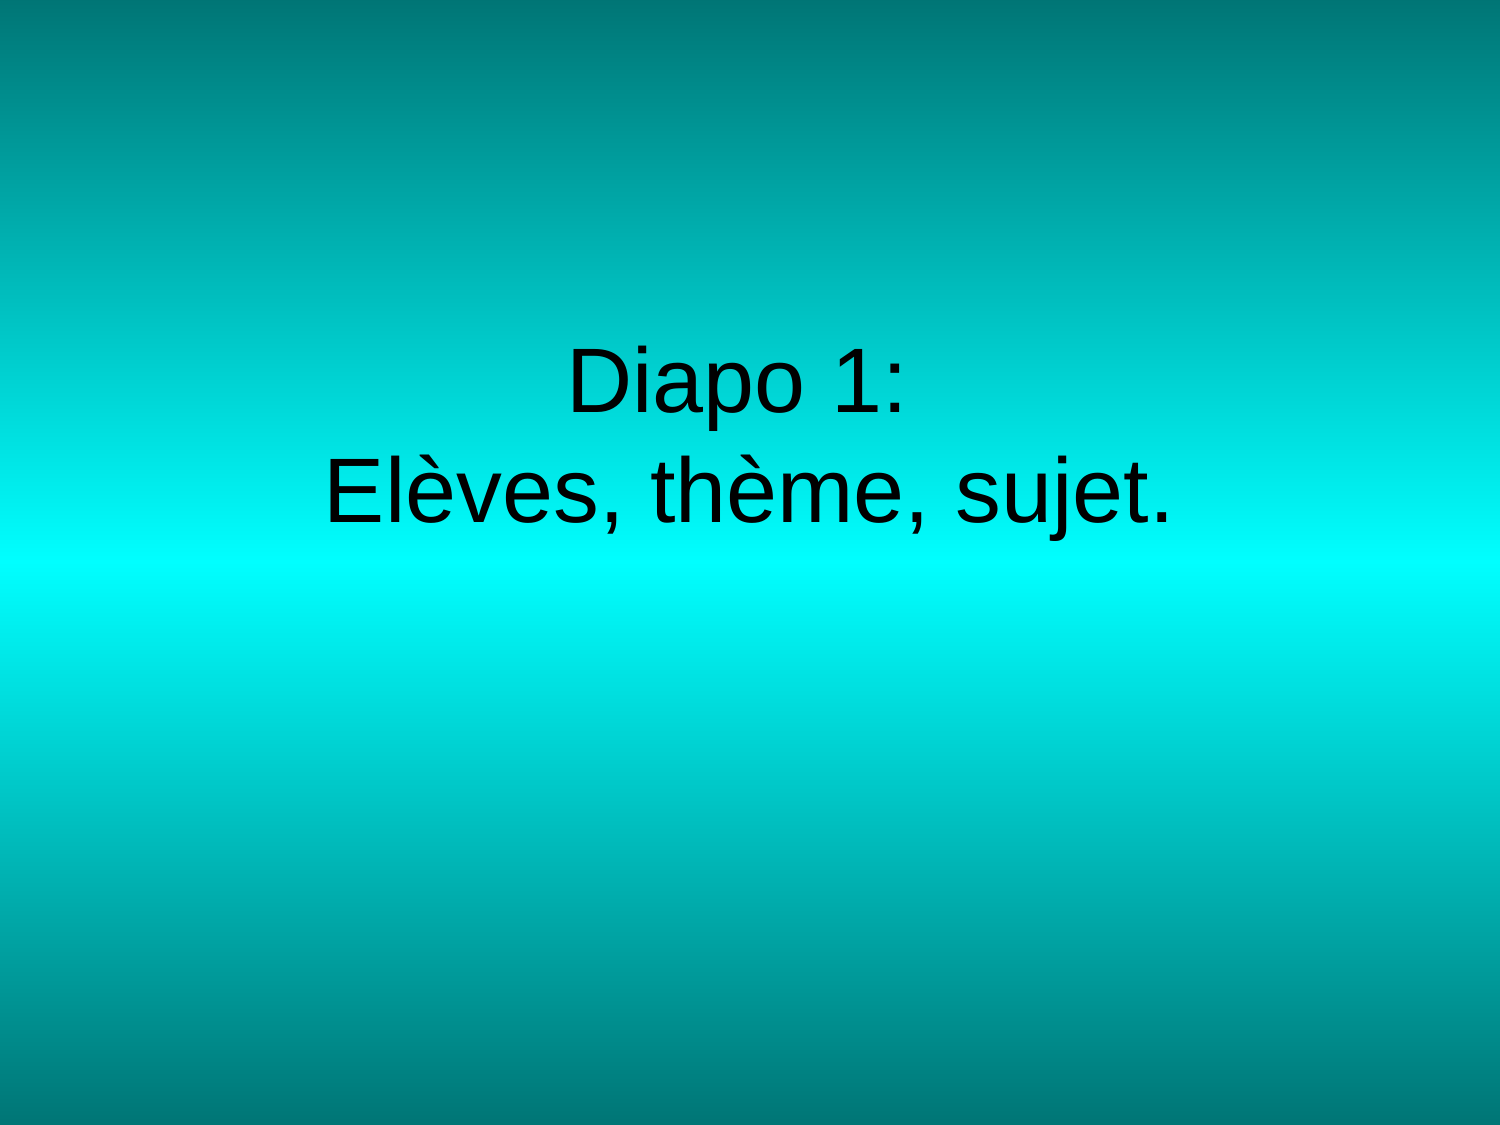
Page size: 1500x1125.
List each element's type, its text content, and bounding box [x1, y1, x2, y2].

title Diapo 1: Elèves, thème, sujet. [112, 313, 1388, 549]
